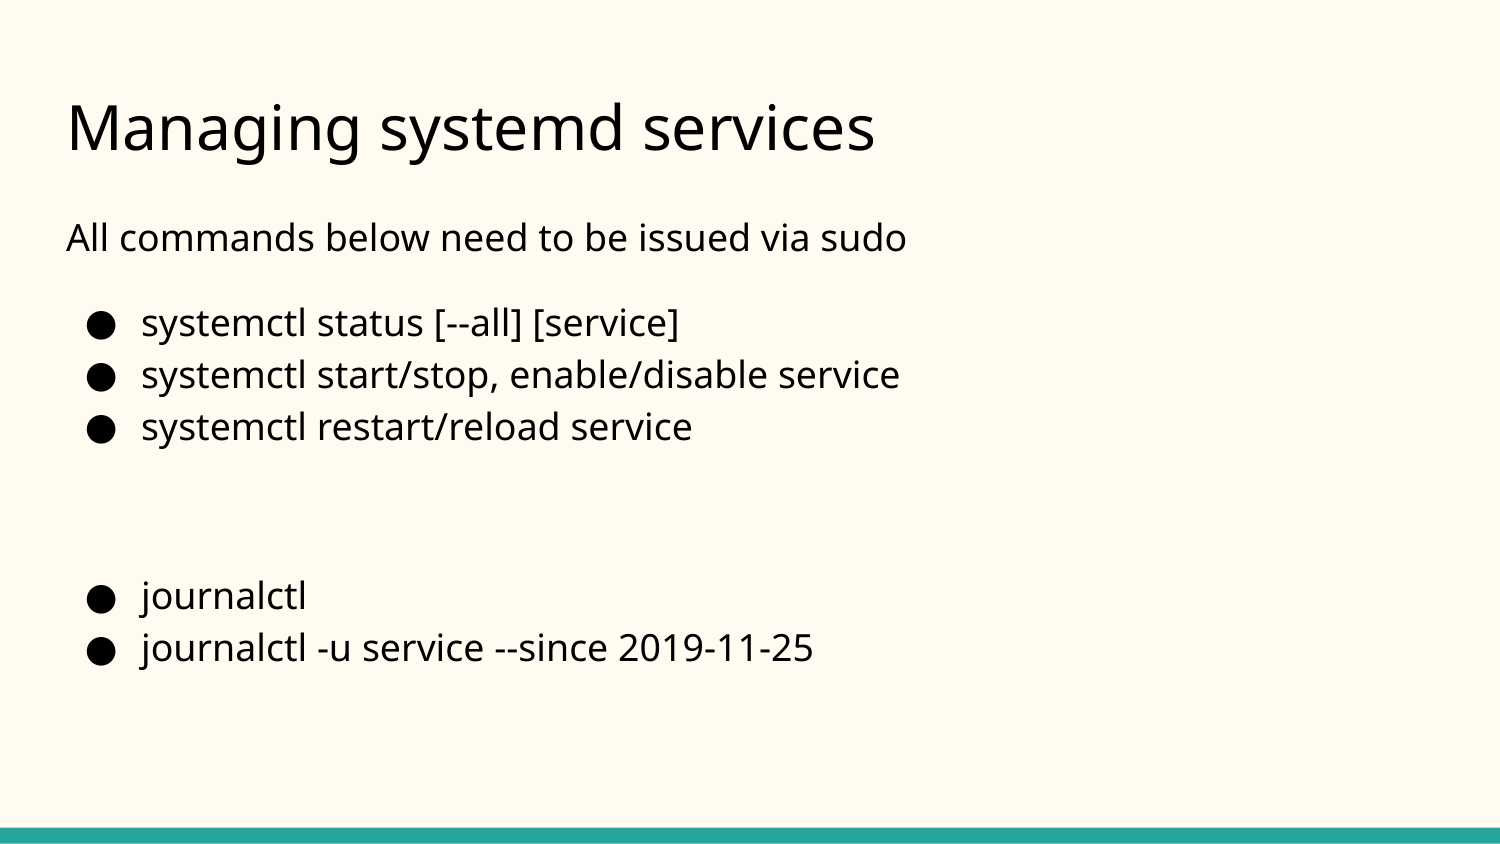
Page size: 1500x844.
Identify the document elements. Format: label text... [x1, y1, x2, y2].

title Managing systemd services [51, 72, 1449, 174]
list All commands below need to be issued via sudo systemctl status [--all] [service] systemctl start/stop, enable/disable service systemctl restart/reload service journalctl journalctl -u service --since 2019-11-25 [51, 192, 1449, 750]
